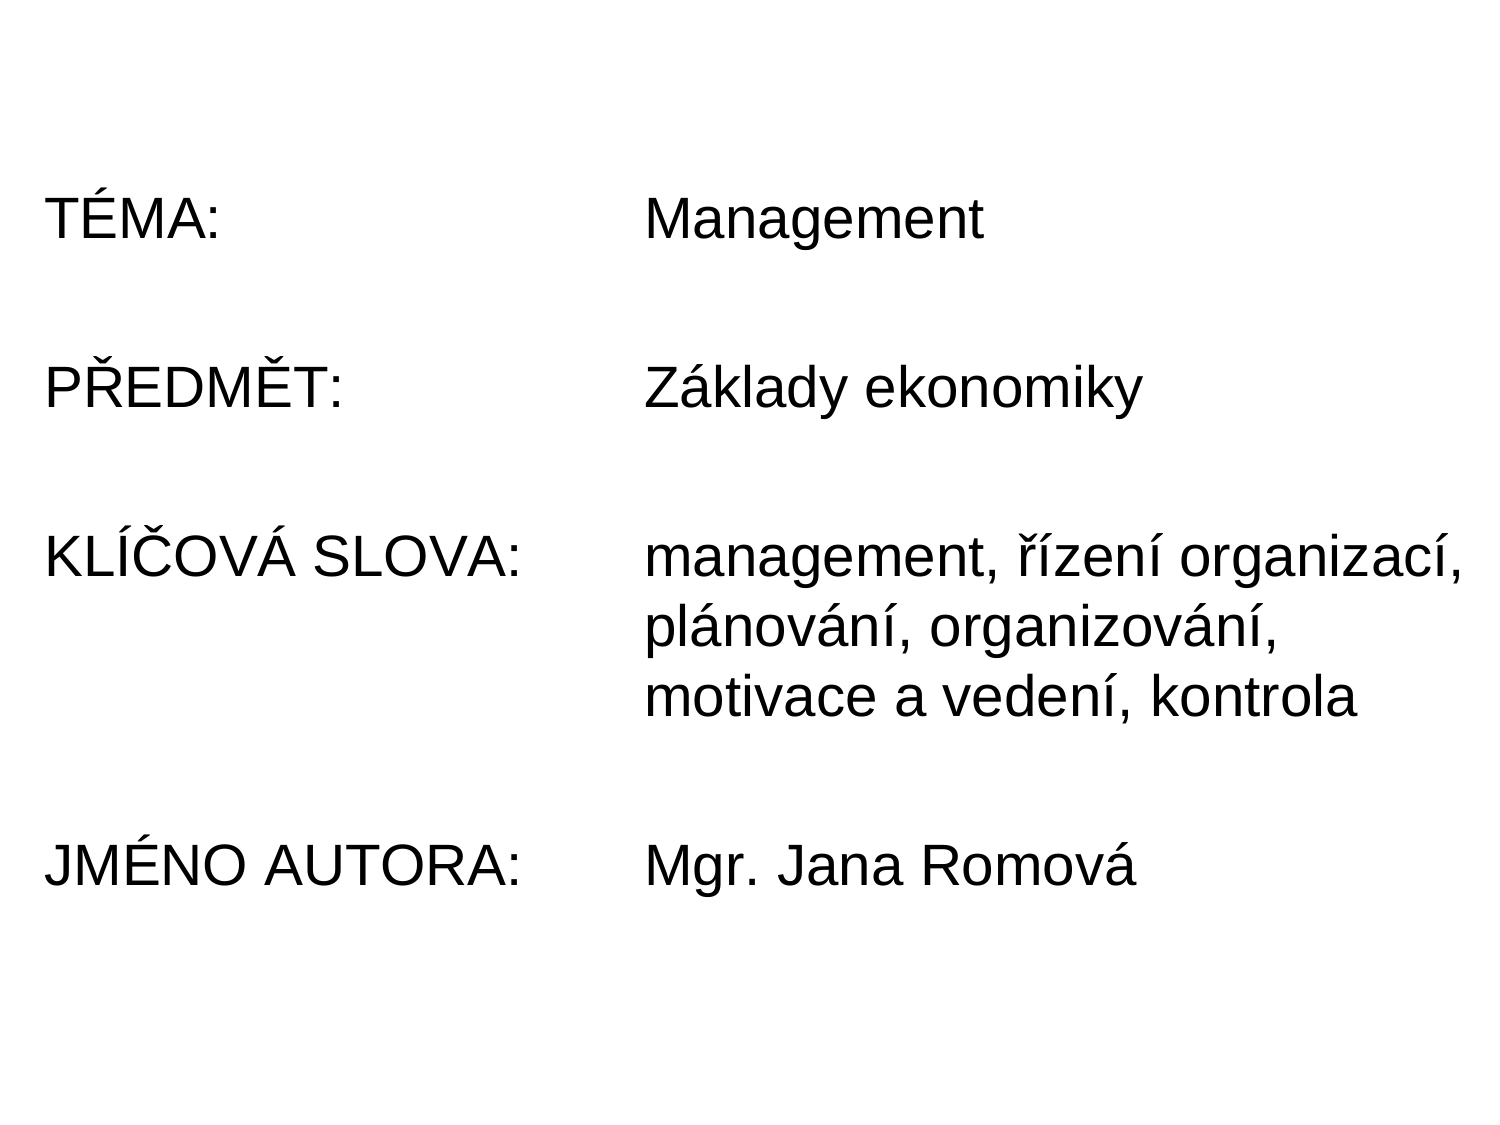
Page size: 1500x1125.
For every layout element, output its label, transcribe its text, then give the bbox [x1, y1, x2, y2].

list TÉMA: Management PŘEDMĚT: Základy ekonomiky KLÍČOVÁ SLOVA: management, řízení organizací, plánování, organizování, motivace a vedení, kontrola JMÉNO AUTORA: Mgr. Jana Romová [29, 172, 1500, 990]
